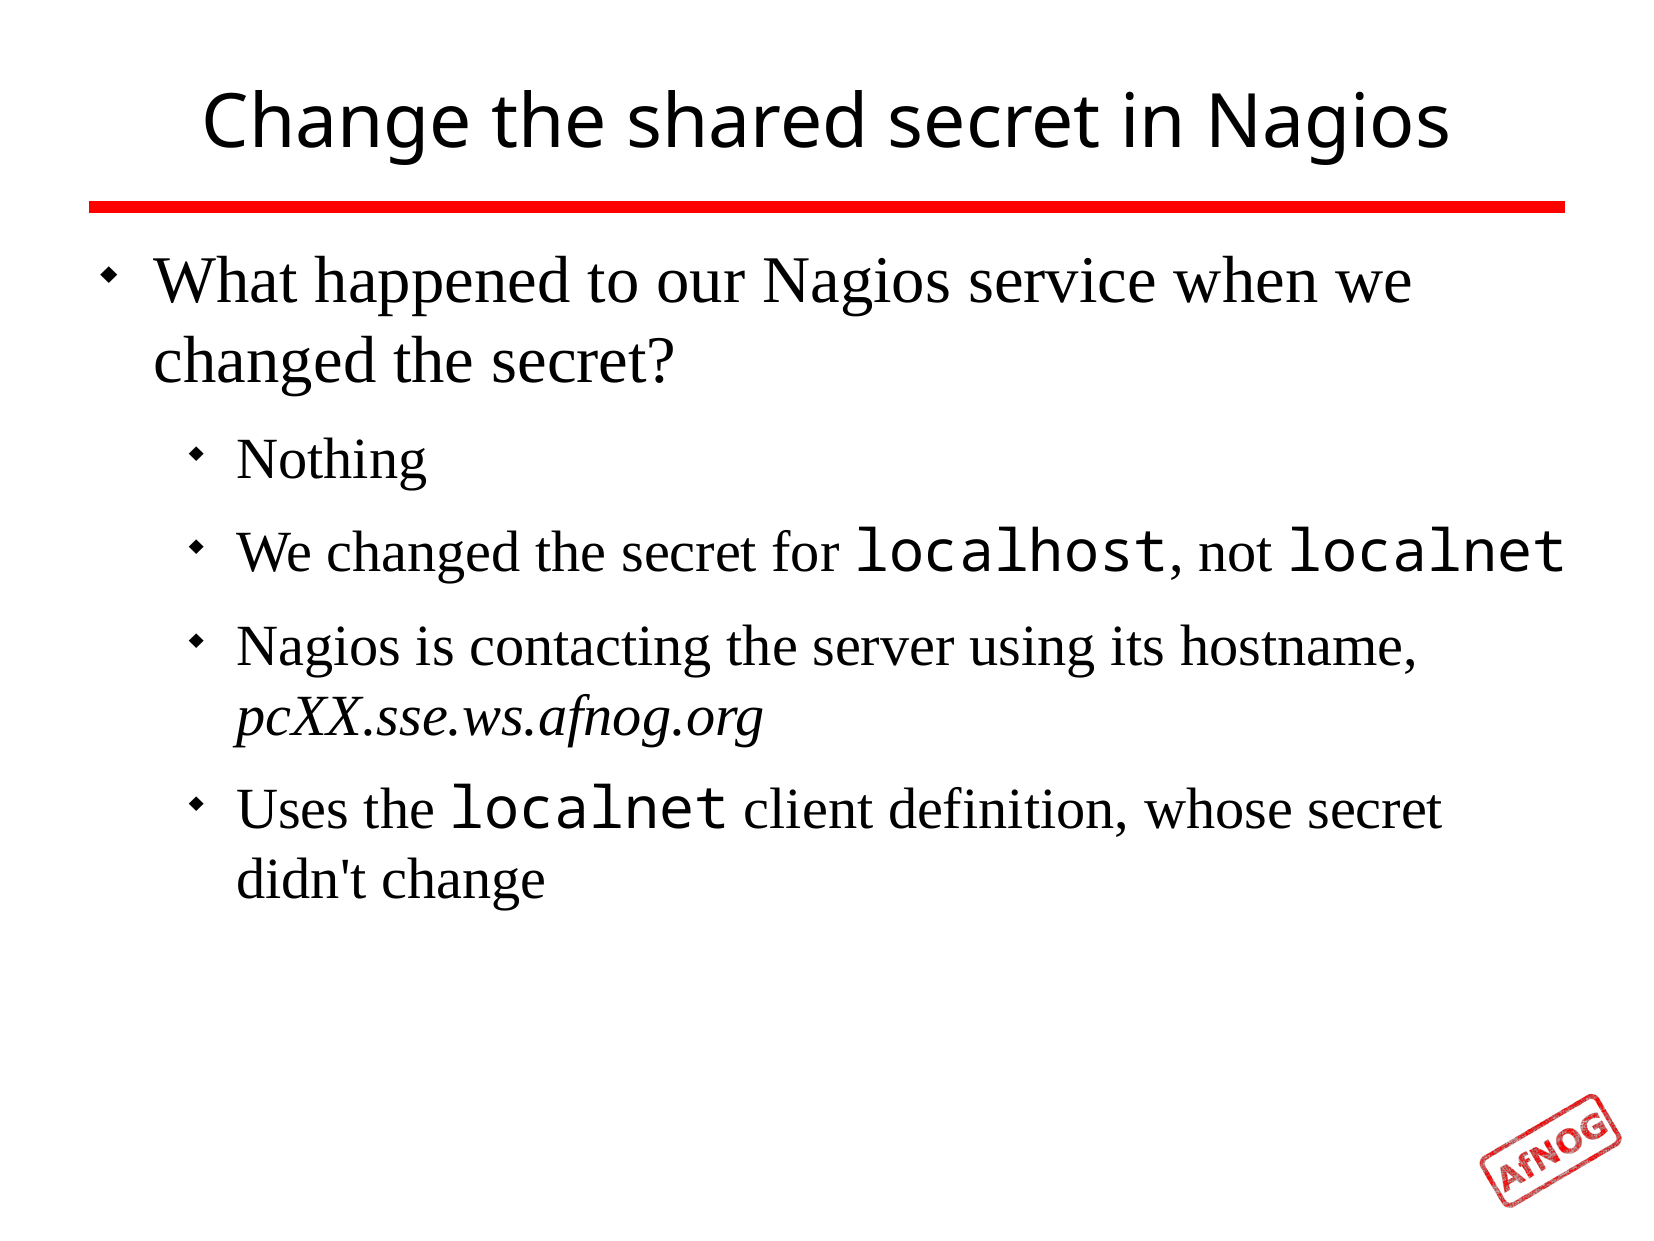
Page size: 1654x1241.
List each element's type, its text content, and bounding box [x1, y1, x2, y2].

list What happened to our Nagios service when we changed the secret? Nothing We changed the secret for localhost, not localnet Nagios is contacting the server using its hostname, pcXX.sse.ws.afnog.org Uses the localnet client definition, whose secret didn't change [82, 236, 1571, 1152]
title Change the shared secret in Nagios [82, 29, 1571, 207]
picture [1476, 1090, 1625, 1211]
